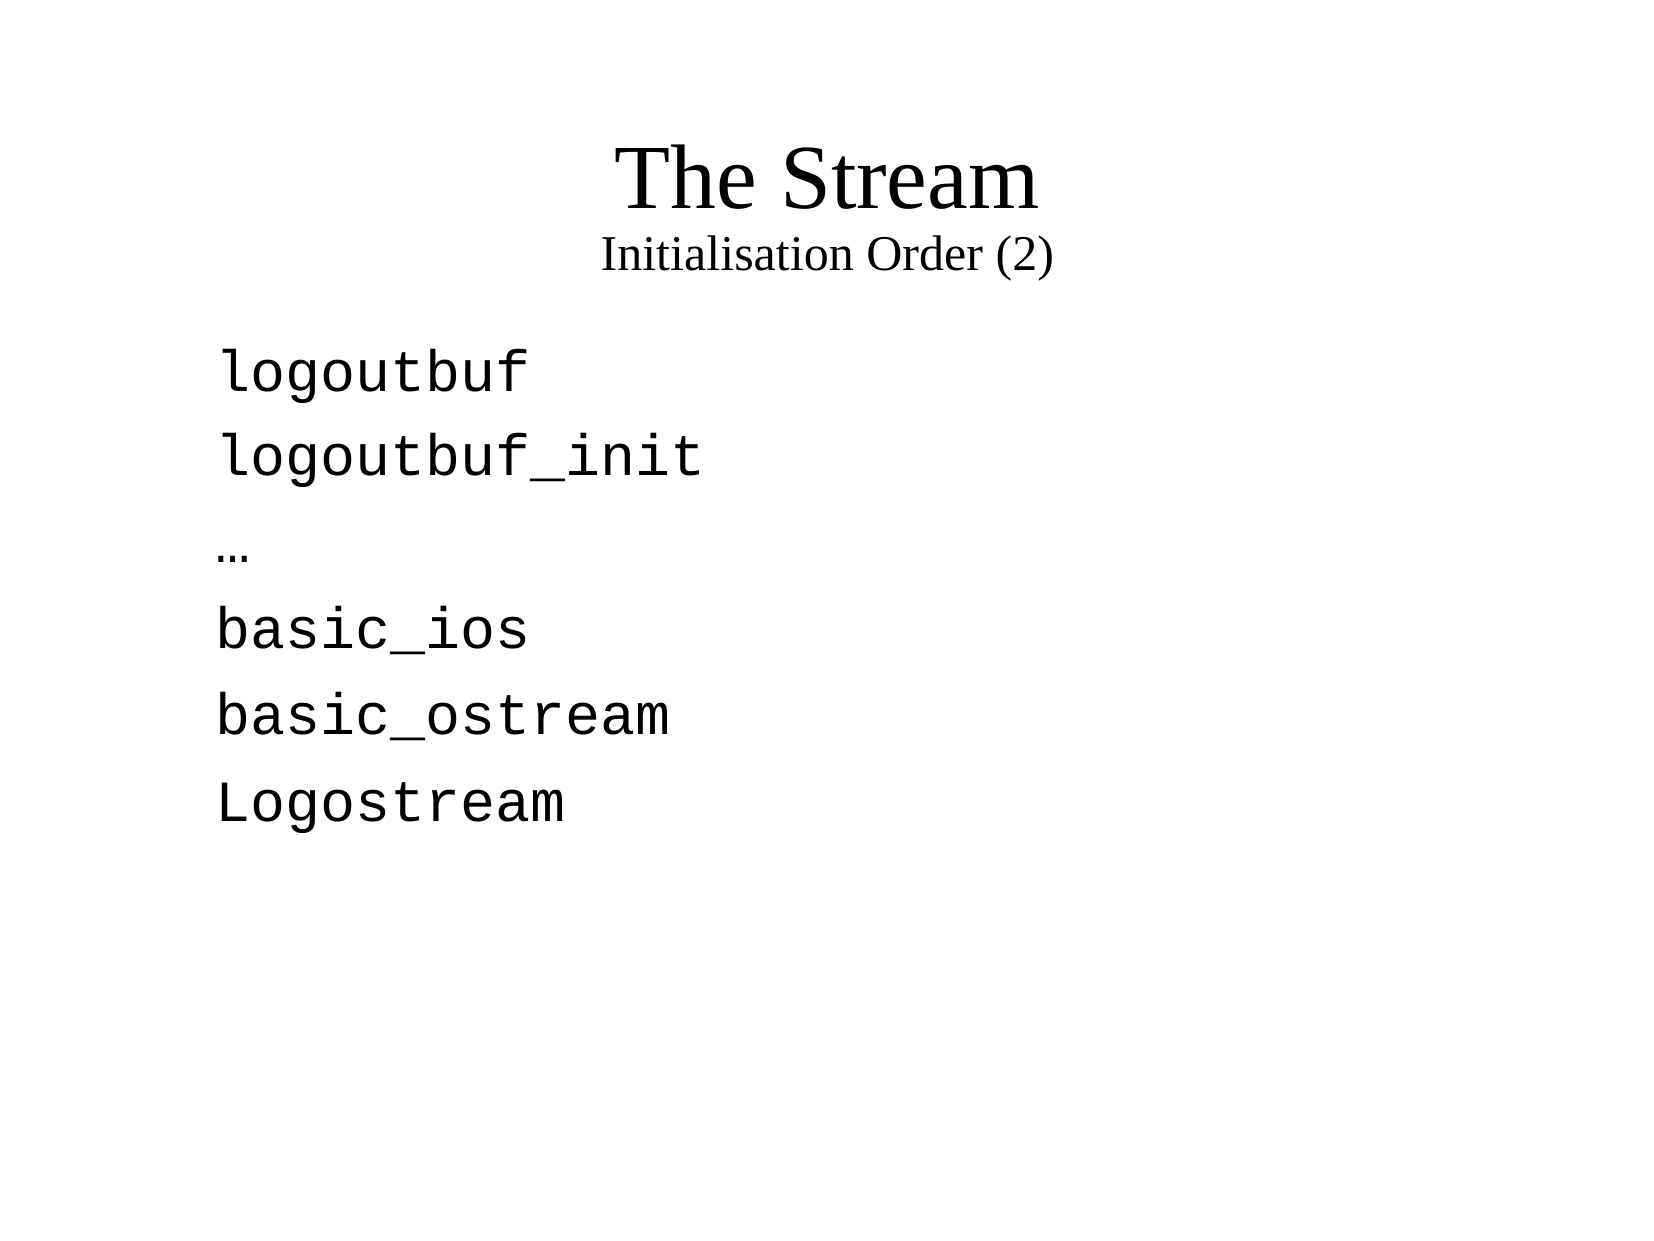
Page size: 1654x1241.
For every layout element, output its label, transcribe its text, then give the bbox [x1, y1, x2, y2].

title The Stream Initialisation Order (2) [121, 102, 1534, 310]
list logoutbuf logoutbuf_init … basic_ios basic_ostream Logostream [121, 344, 1534, 1126]
